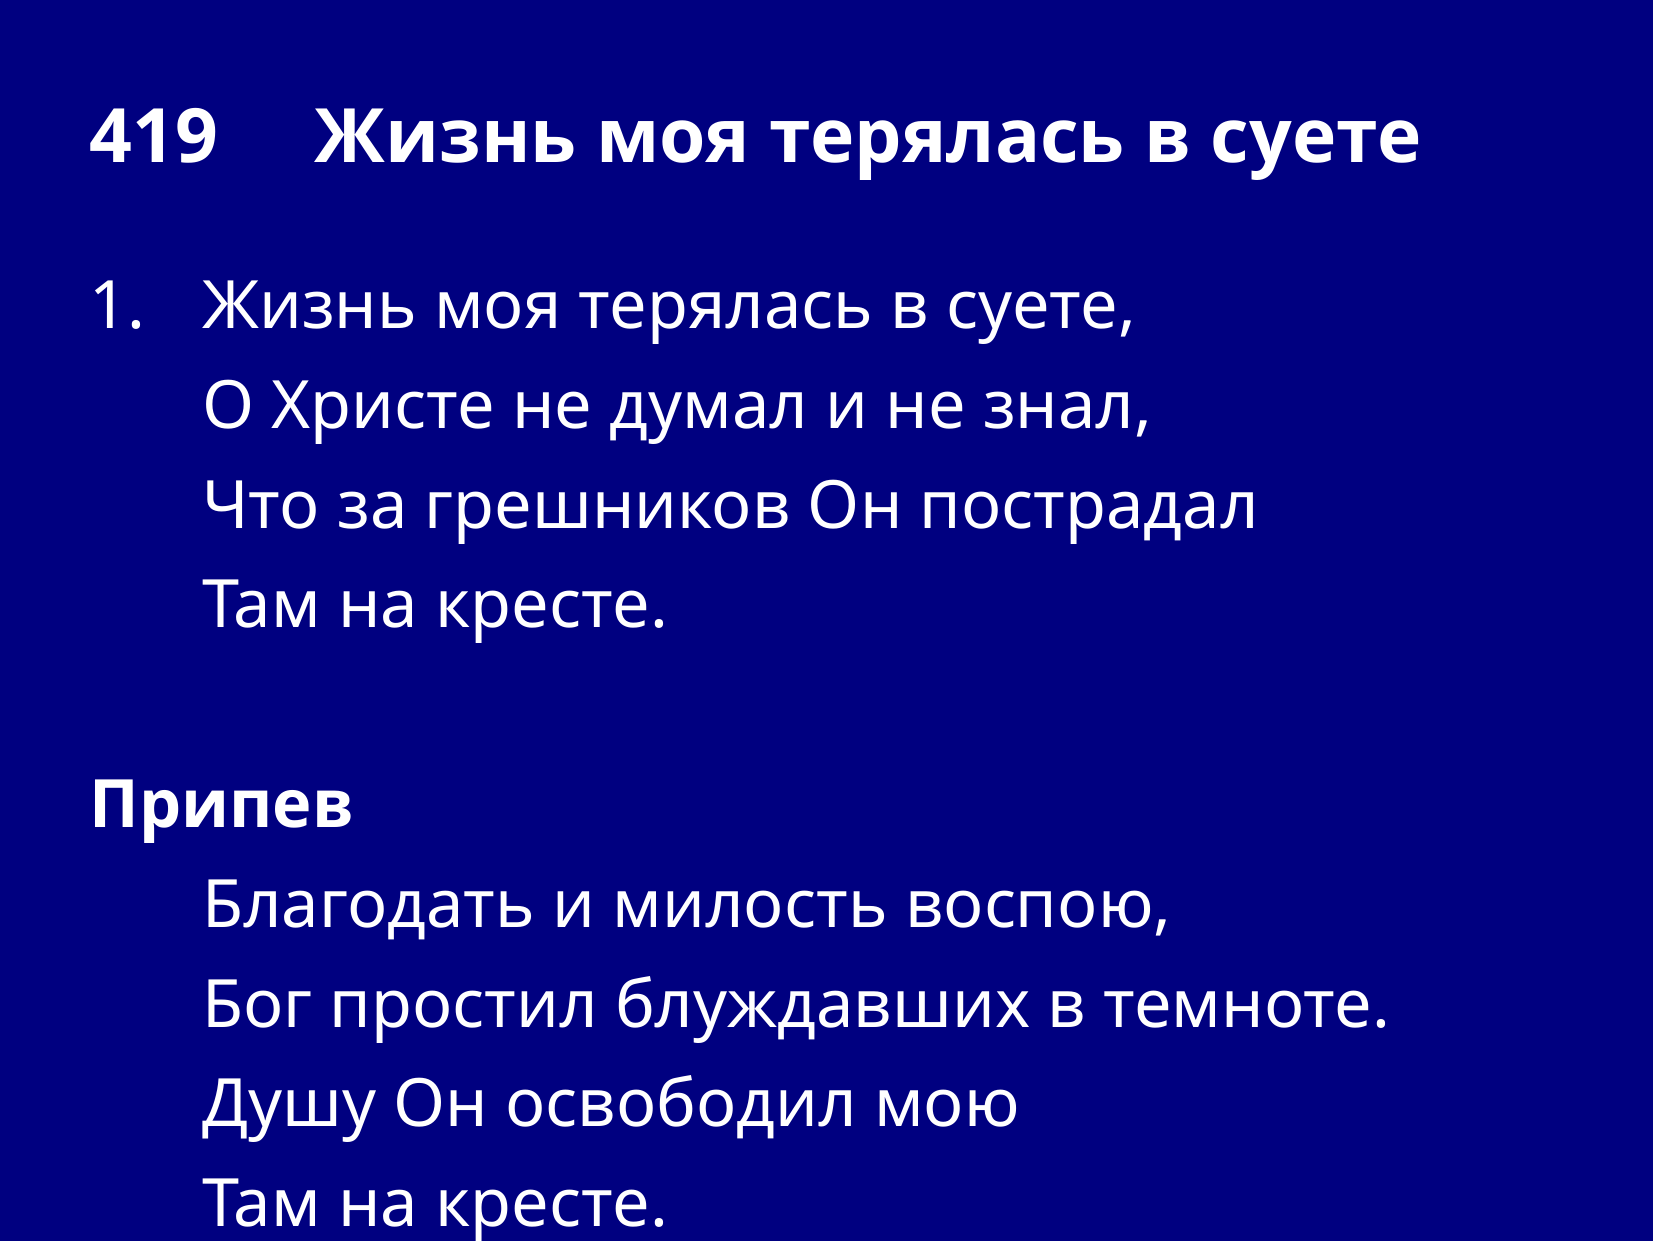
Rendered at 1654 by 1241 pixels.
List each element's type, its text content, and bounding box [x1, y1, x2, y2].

text_box 419 Жизнь моя терялась в суете [75, 75, 1576, 188]
text_box 1. Жизнь моя терялась в суете, О Христе не думал и не знал, Что за грешников Он пострадал Там на кресте. Припев Благодать и милость воспою, Бог простил блуждавших в темноте. Душу Он освободил мою Там на кресте. [75, 188, 1576, 1163]
